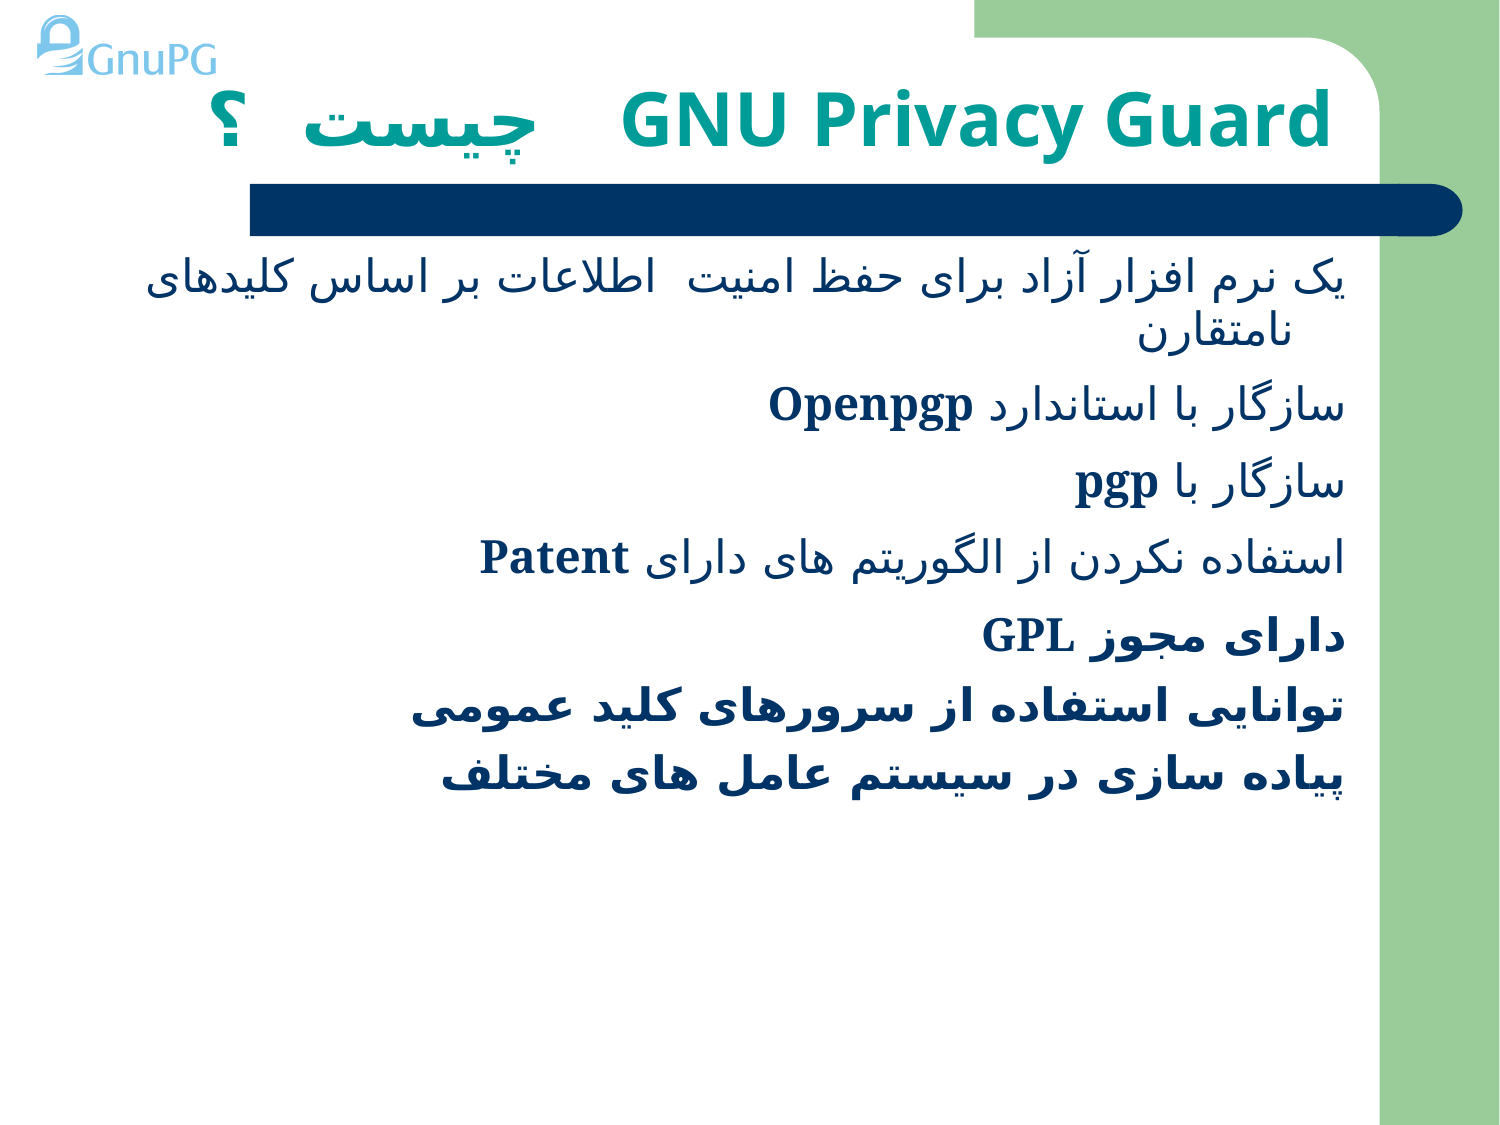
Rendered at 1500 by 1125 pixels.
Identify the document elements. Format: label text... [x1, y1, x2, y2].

title GNU Privacy Guard چیست ؟ [11, 37, 1335, 201]
list یک نرم افزار آزاد برای حفظ امنیت اطلاعات بر اساس کلیدهای نامتقارن سازگار با استاندارد Openpgp سازگار با pgp استفاده نکردن از الگوریتم های دارای Patent دارای مجوز GPL توانایی استفاده از سرورهای کلید عمومی پیاده سازی در سیستم عامل های مختلف [37, 249, 1351, 1088]
